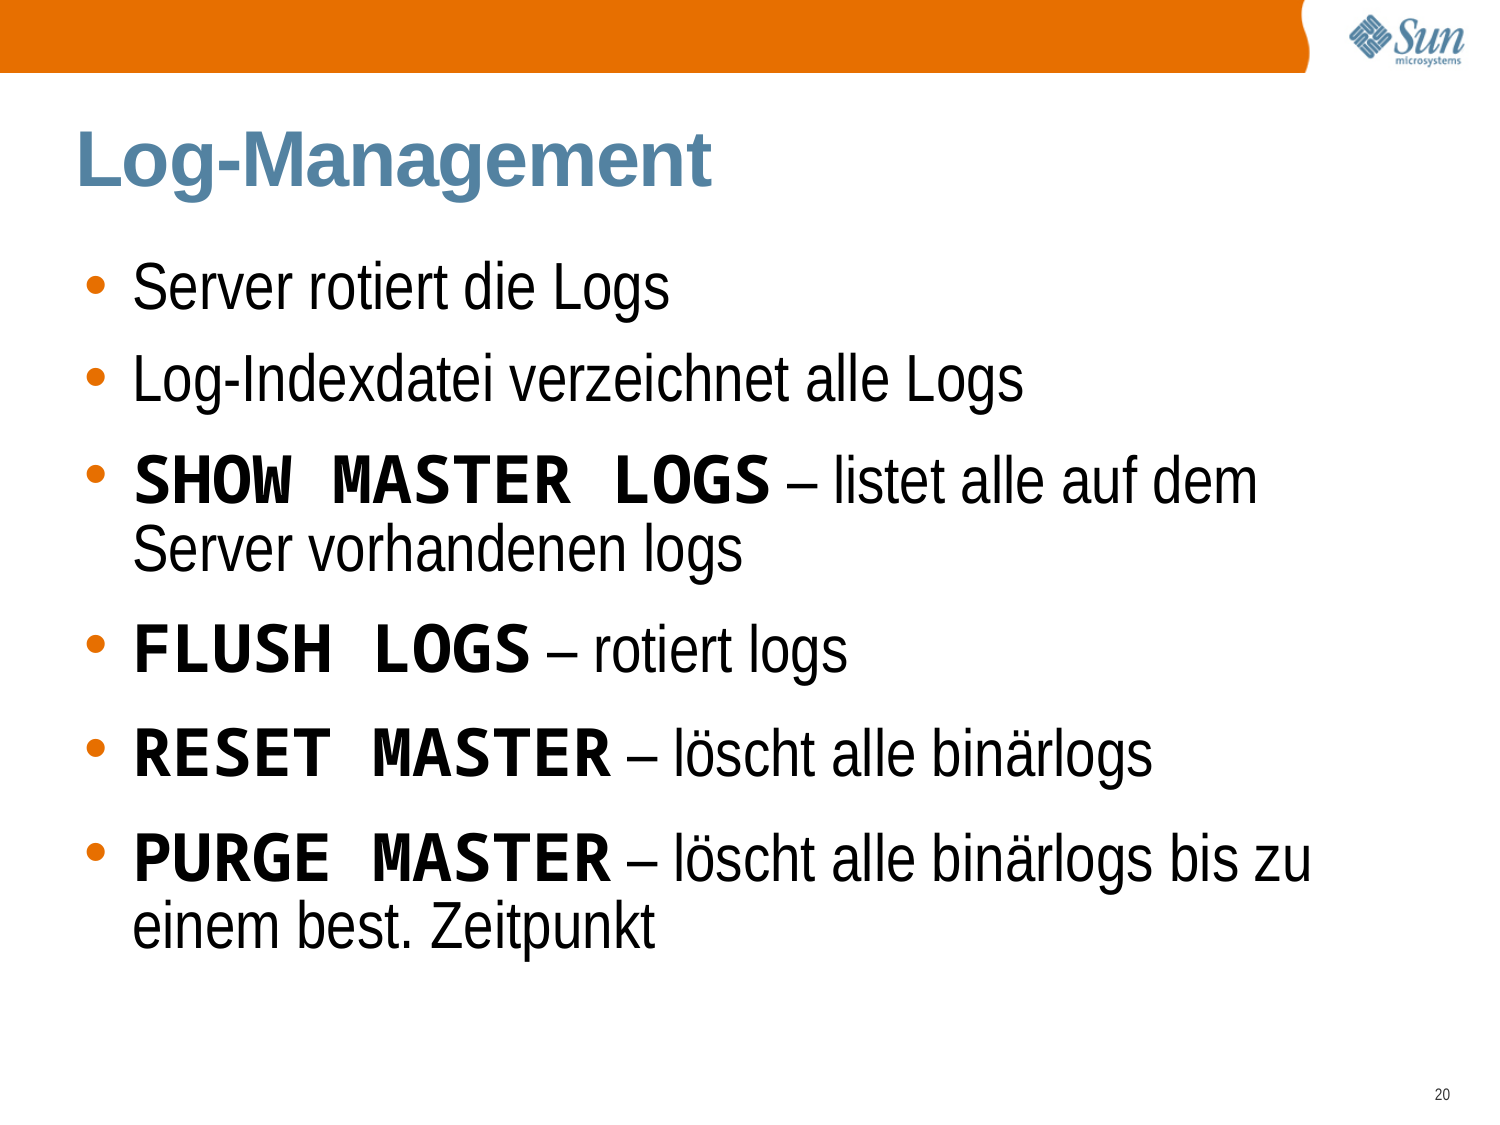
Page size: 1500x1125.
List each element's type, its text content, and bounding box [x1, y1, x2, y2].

title Log-Management [75, 123, 1437, 227]
picture [0, 0, 1500, 73]
list Server rotiert die Logs Log-Indexdatei verzeichnet alle Logs SHOW MASTER LOGS – listet alle auf dem Server vorhandenen logs FLUSH LOGS – rotiert logs RESET MASTER – löscht alle binärlogs PURGE MASTER – löscht alle binärlogs bis zu einem best. Zeitpunkt [64, 257, 1400, 1001]
